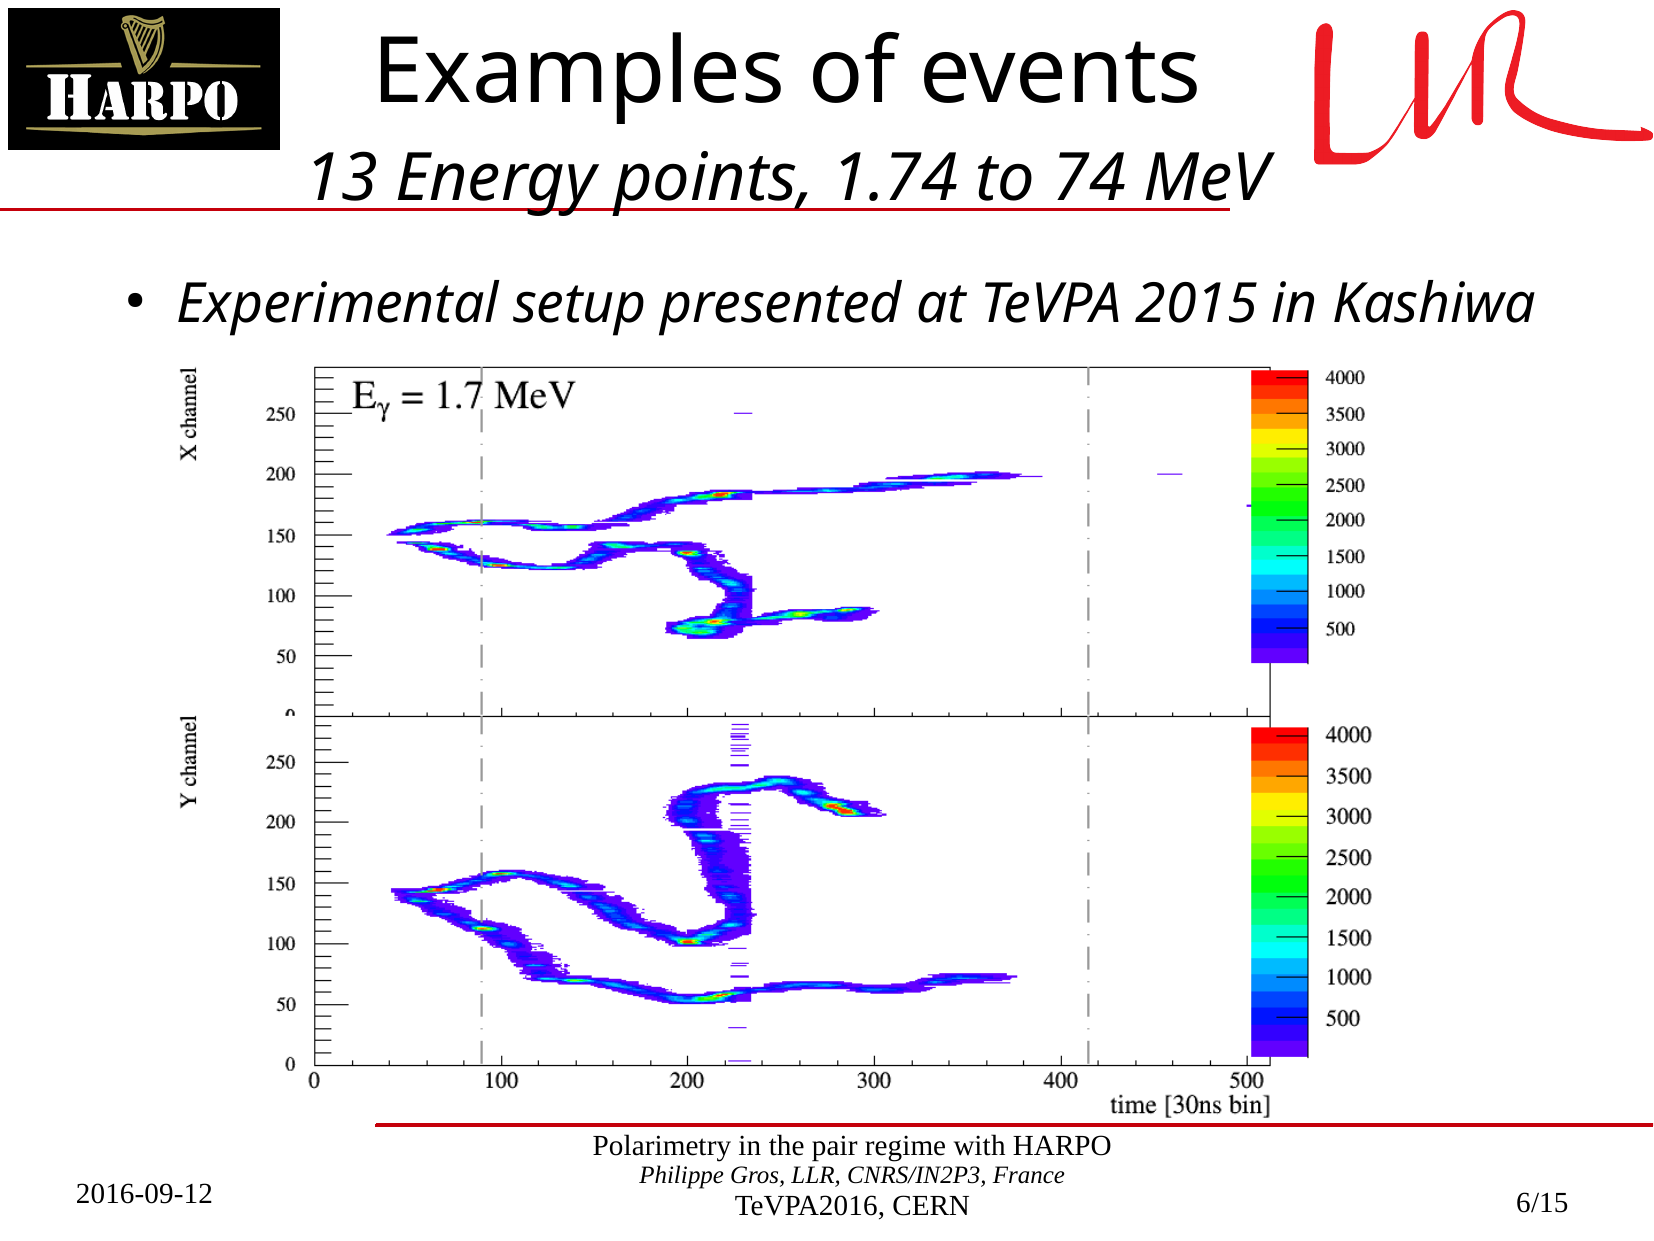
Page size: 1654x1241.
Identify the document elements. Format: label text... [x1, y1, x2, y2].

picture [164, 360, 1421, 1119]
picture [8, 8, 280, 150]
title Examples of events 13 Energy points, 1.74 to 74 MeV [284, 15, 1290, 211]
picture [1314, 10, 1653, 165]
list Experimental setup presented at TeVPA 2015 in Kashiwa [108, 263, 1597, 359]
